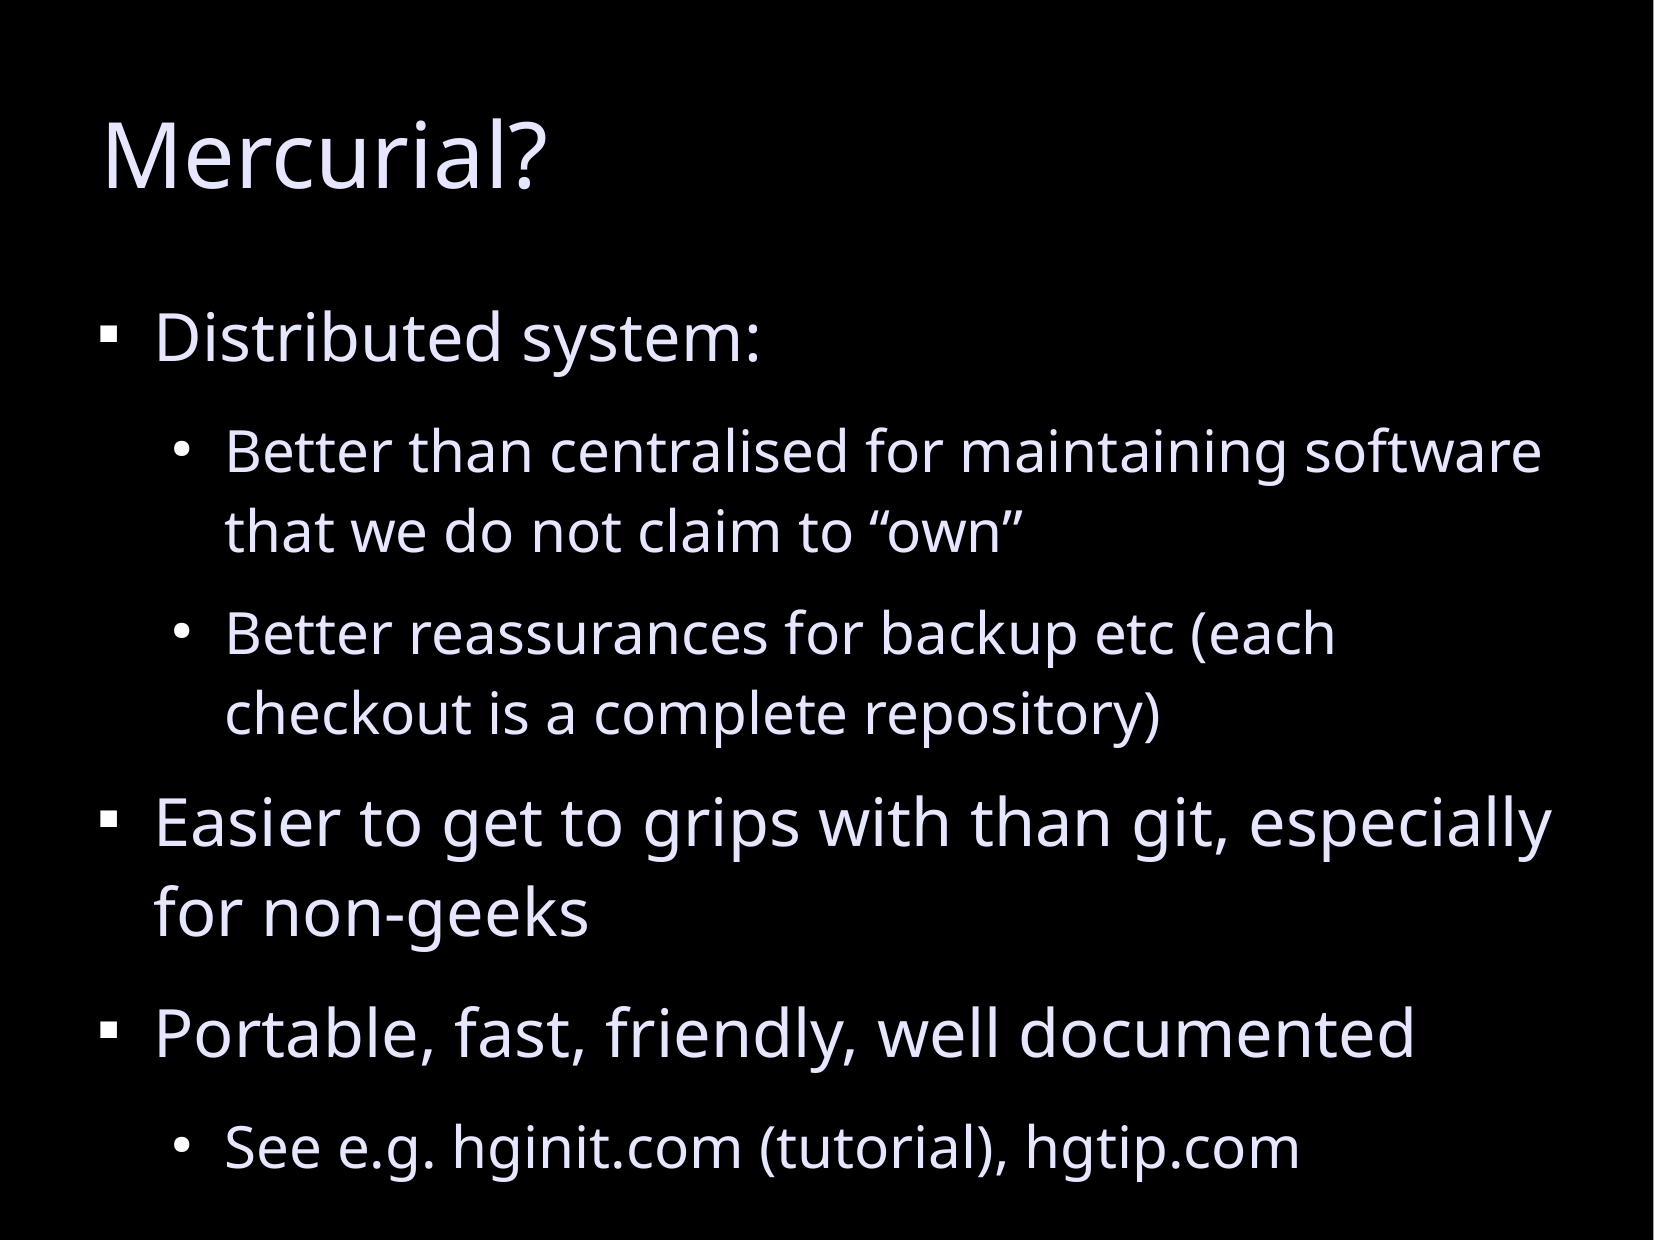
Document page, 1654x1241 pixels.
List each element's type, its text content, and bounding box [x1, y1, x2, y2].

list Distributed system: Better than centralised for maintaining software that we do not claim to “own” Better reassurances for backup etc (each checkout is a complete repository) Easier to get to grips with than git, especially for non-geeks Portable, fast, friendly, well documented See e.g. hginit.com (tutorial), hgtip.com [82, 290, 1571, 1109]
title Mercurial? [82, 56, 1571, 250]
